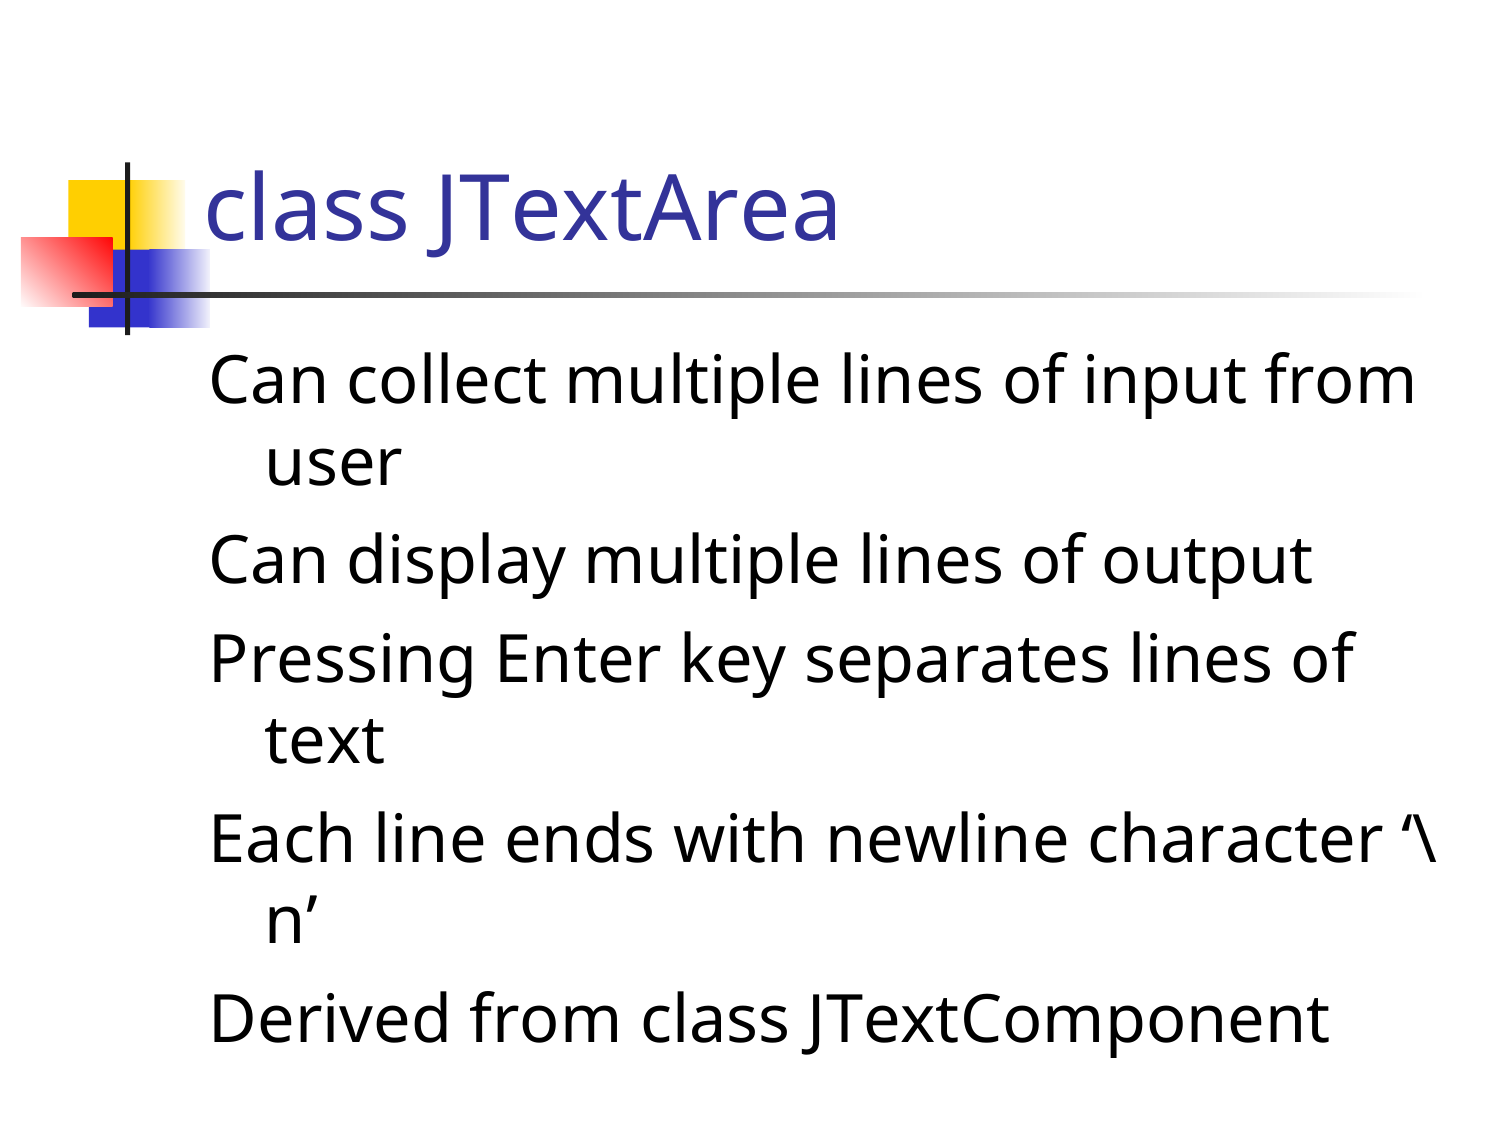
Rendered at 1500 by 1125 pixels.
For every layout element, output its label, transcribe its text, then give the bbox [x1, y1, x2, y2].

title class JTextArea [188, 35, 1468, 276]
list Can collect multiple lines of input from user Can display multiple lines of output Pressing Enter key separates lines of text Each line ends with newline character ‘\n’ Derived from class JTextComponent [193, 331, 1469, 1007]
